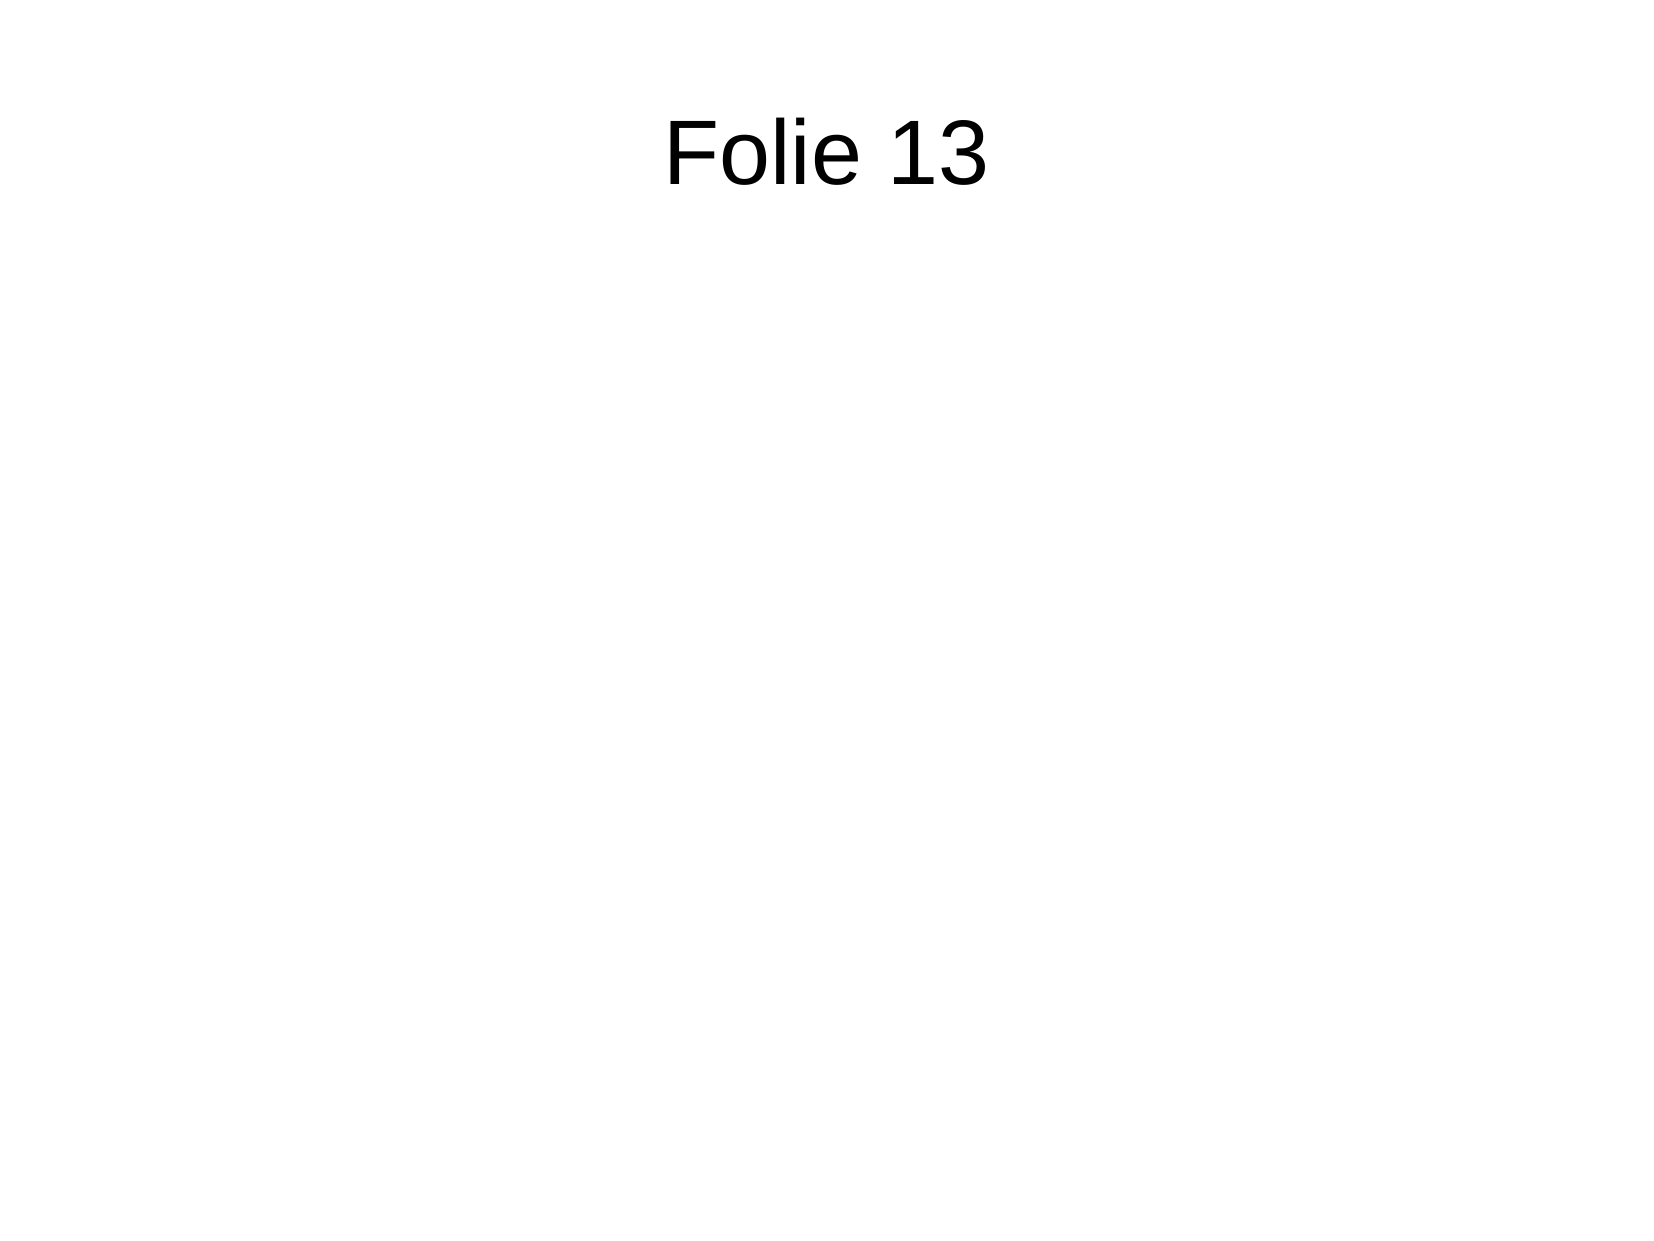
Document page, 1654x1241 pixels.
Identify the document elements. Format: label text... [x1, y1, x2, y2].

title Folie 13 [82, 49, 1571, 257]
